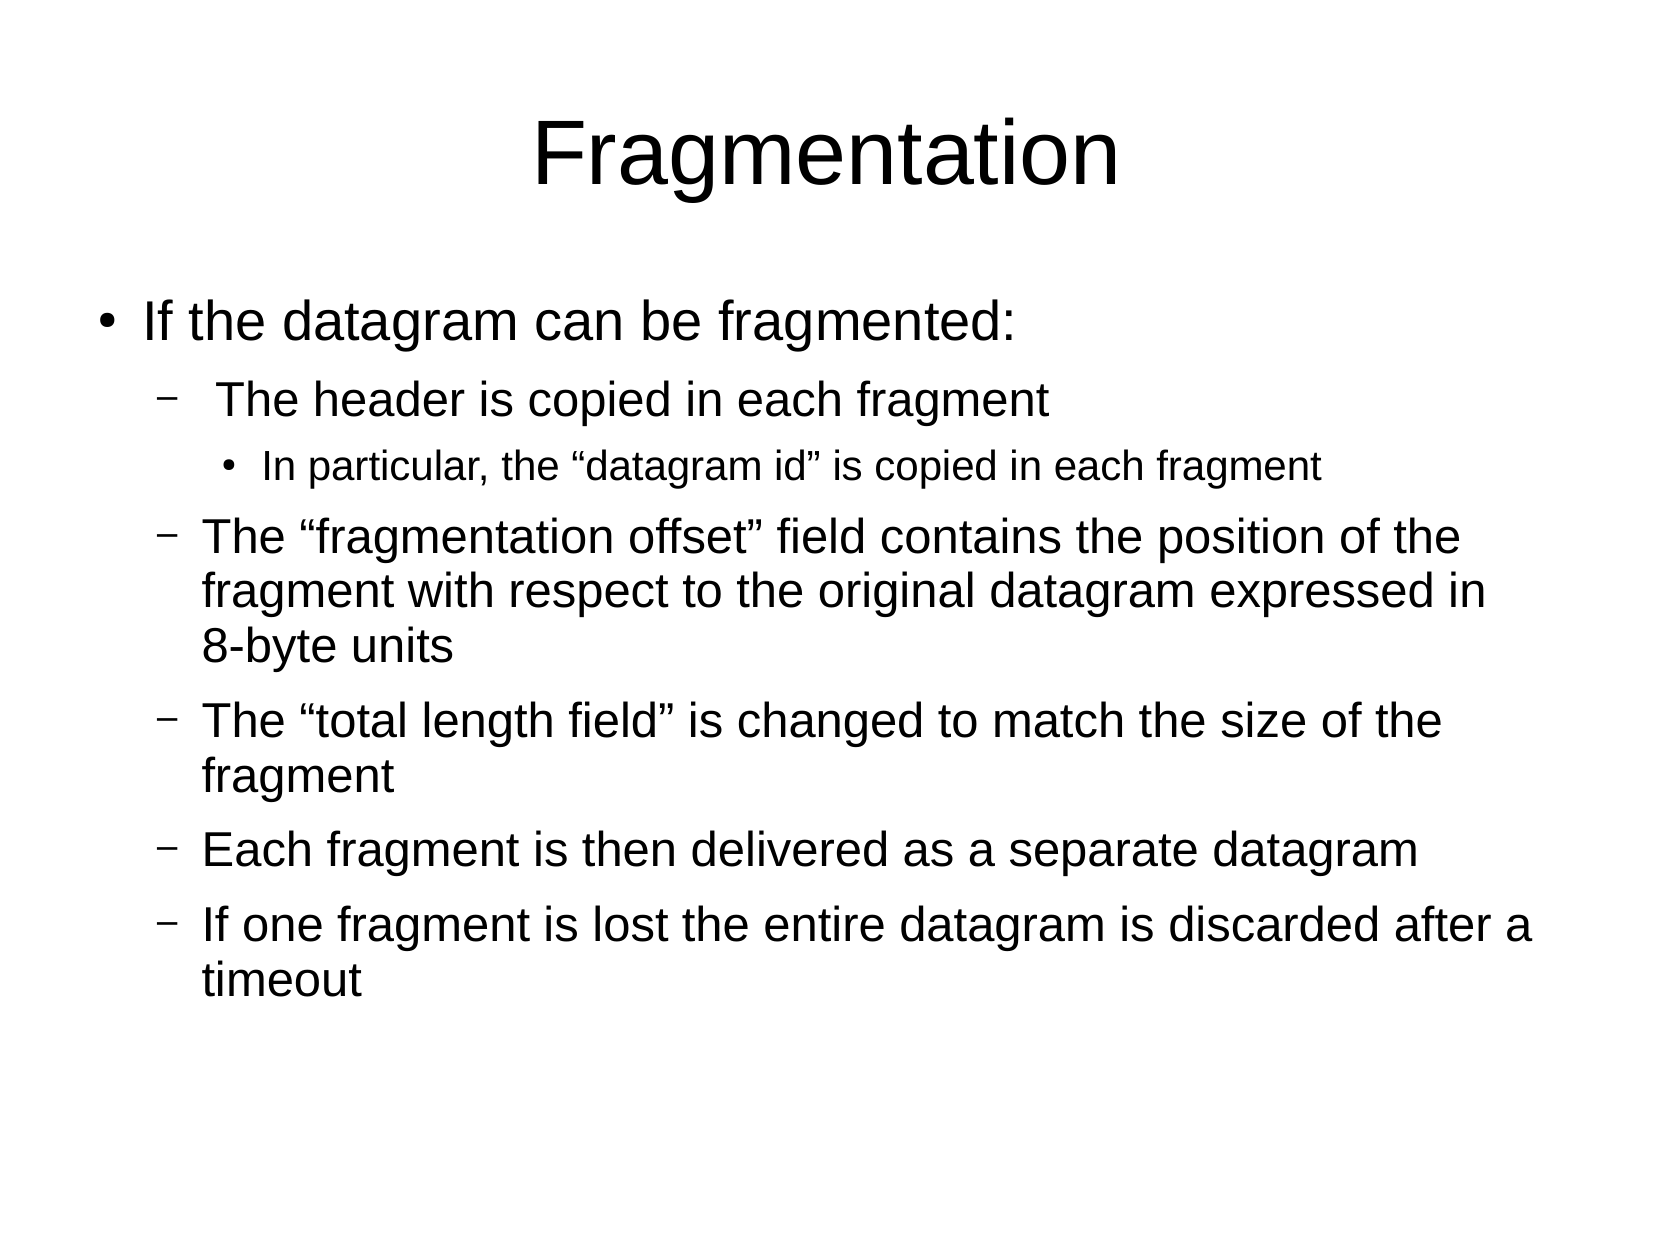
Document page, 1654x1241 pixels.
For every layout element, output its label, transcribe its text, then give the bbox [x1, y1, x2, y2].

title Fragmentation [82, 49, 1571, 257]
list If the datagram can be fragmented: The header is copied in each fragment In particular, the “datagram id” is copied in each fragment The “fragmentation offset” field contains the position of the fragment with respect to the original datagram expressed in 8-byte units The “total length field” is changed to match the size of the fragment Each fragment is then delivered as a separate datagram If one fragment is lost the entire datagram is discarded after a timeout [82, 290, 1571, 1010]
